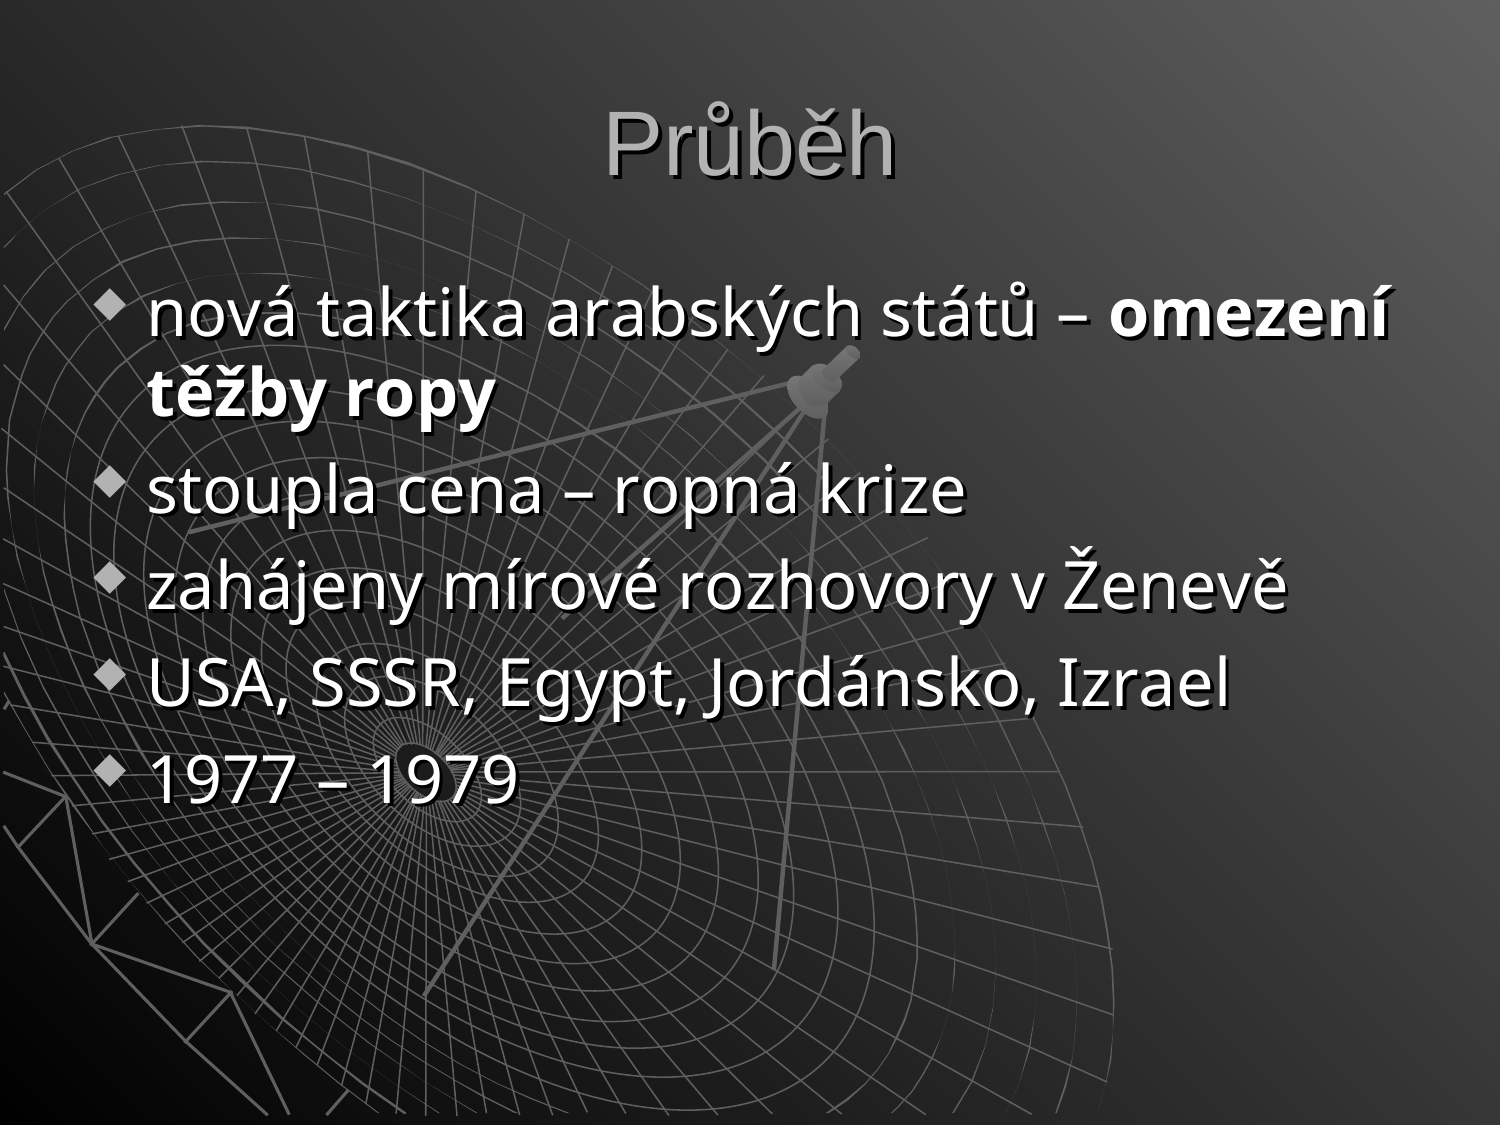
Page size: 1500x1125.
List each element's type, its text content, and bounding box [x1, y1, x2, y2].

title Průběh [75, 45, 1426, 233]
list nová taktika arabských států – omezení těžby ropy stoupla cena – ropná krize zahájeny mírové rozhovory v Ženevě USA, SSSR, Egypt, Jordánsko, Izrael 1977 – 1979 [75, 262, 1426, 1006]
